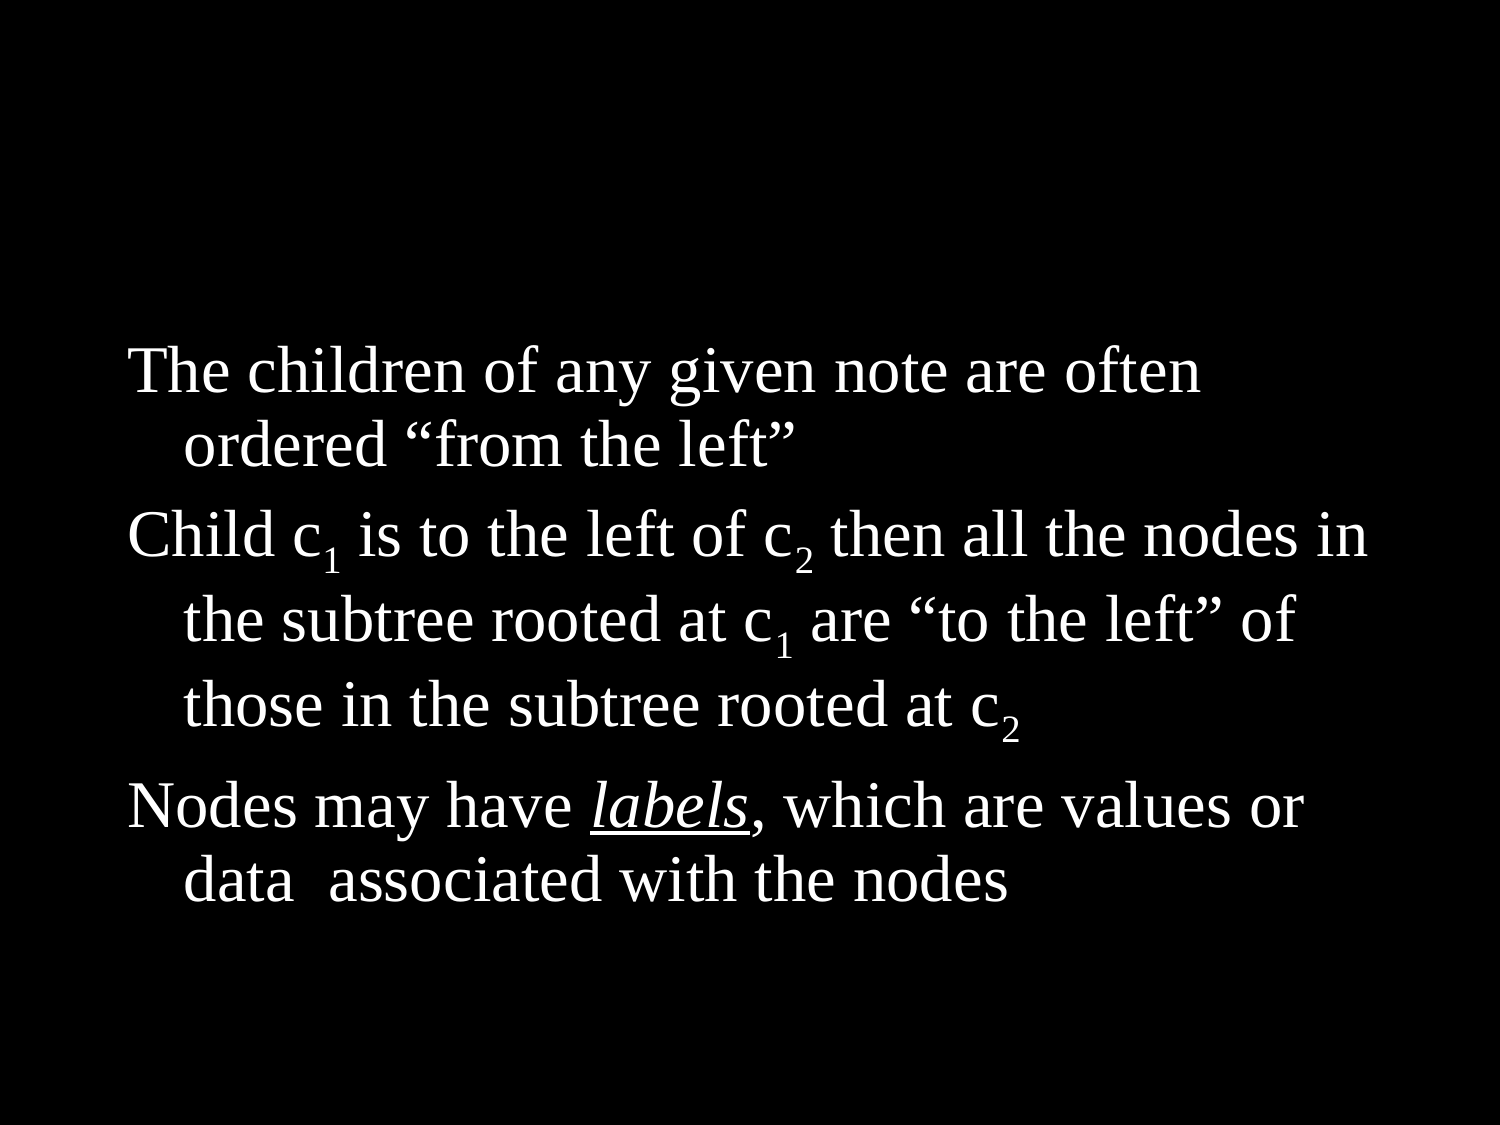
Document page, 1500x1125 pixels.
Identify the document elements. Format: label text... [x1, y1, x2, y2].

list The children of any given note are often ordered “from the left” Child c1 is to the left of c2 then all the nodes in the subtree rooted at c1 are “to the left” of those in the subtree rooted at c2 Nodes may have labels, which are values or data associated with the nodes [112, 324, 1388, 1001]
